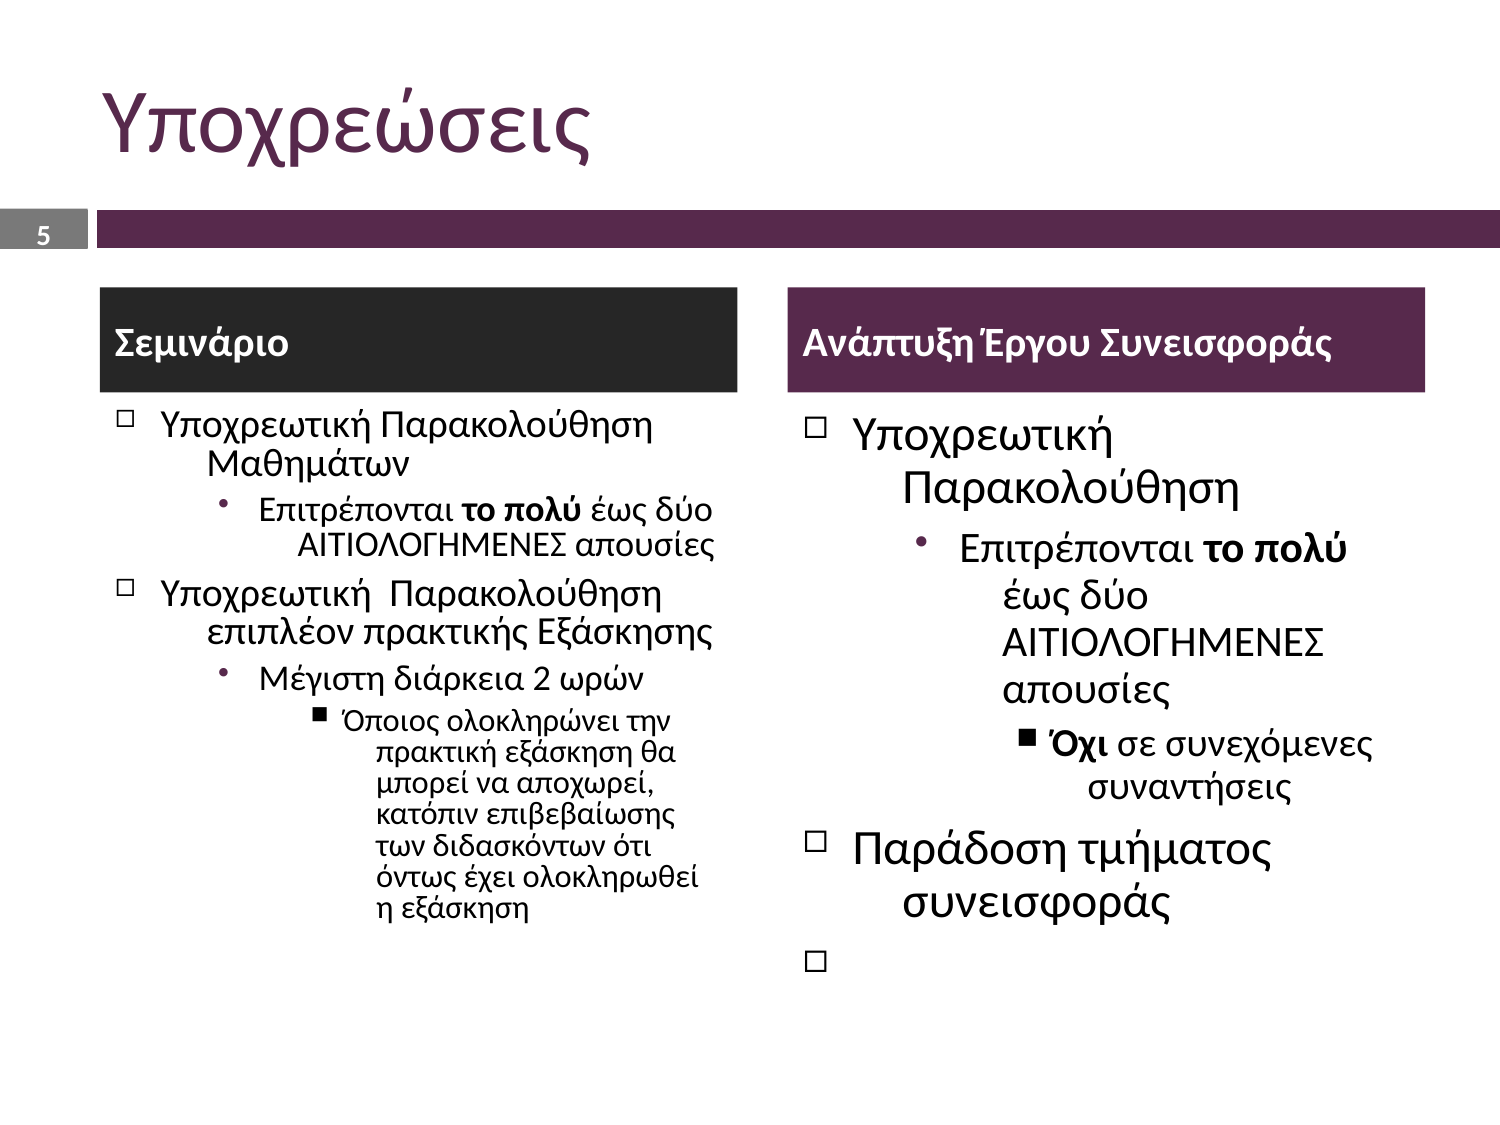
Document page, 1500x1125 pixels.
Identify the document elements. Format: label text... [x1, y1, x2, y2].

text_box [0, 208, 88, 249]
list Σεμινάριο [99, 287, 738, 393]
list Ανάπτυξη Έργου Συνεισφοράς [787, 287, 1426, 393]
title Υποχρεώσεις [87, 44, 1426, 188]
list Υποχρεωτική Παρακολούθηση Μαθημάτων Επιτρέπονται το πολύ έως δύο ΑΙΤΙΟΛΟΓΗΜΕΝΕΣ απουσίες Υποχρεωτική Παρακολούθηση επιπλέον πρακτικής Εξάσκησης Μέγιστη διάρκεια 2 ωρών Όποιος ολοκληρώνει την πρακτική εξάσκηση θα μπορεί να αποχωρεί, κατόπιν επιβεβαίωσης των διδασκόντων ότι όντως έχει ολοκληρωθεί η εξάσκηση [99, 399, 738, 1106]
list Υποχρεωτική Παρακολούθηση Επιτρέπονται το πολύ έως δύο ΑΙΤΙΟΛΟΓΗΜΕΝΕΣ απουσίες Όχι σε συνεχόμενες συναντήσεις Παράδοση τμήματος συνεισφοράς [787, 399, 1426, 941]
